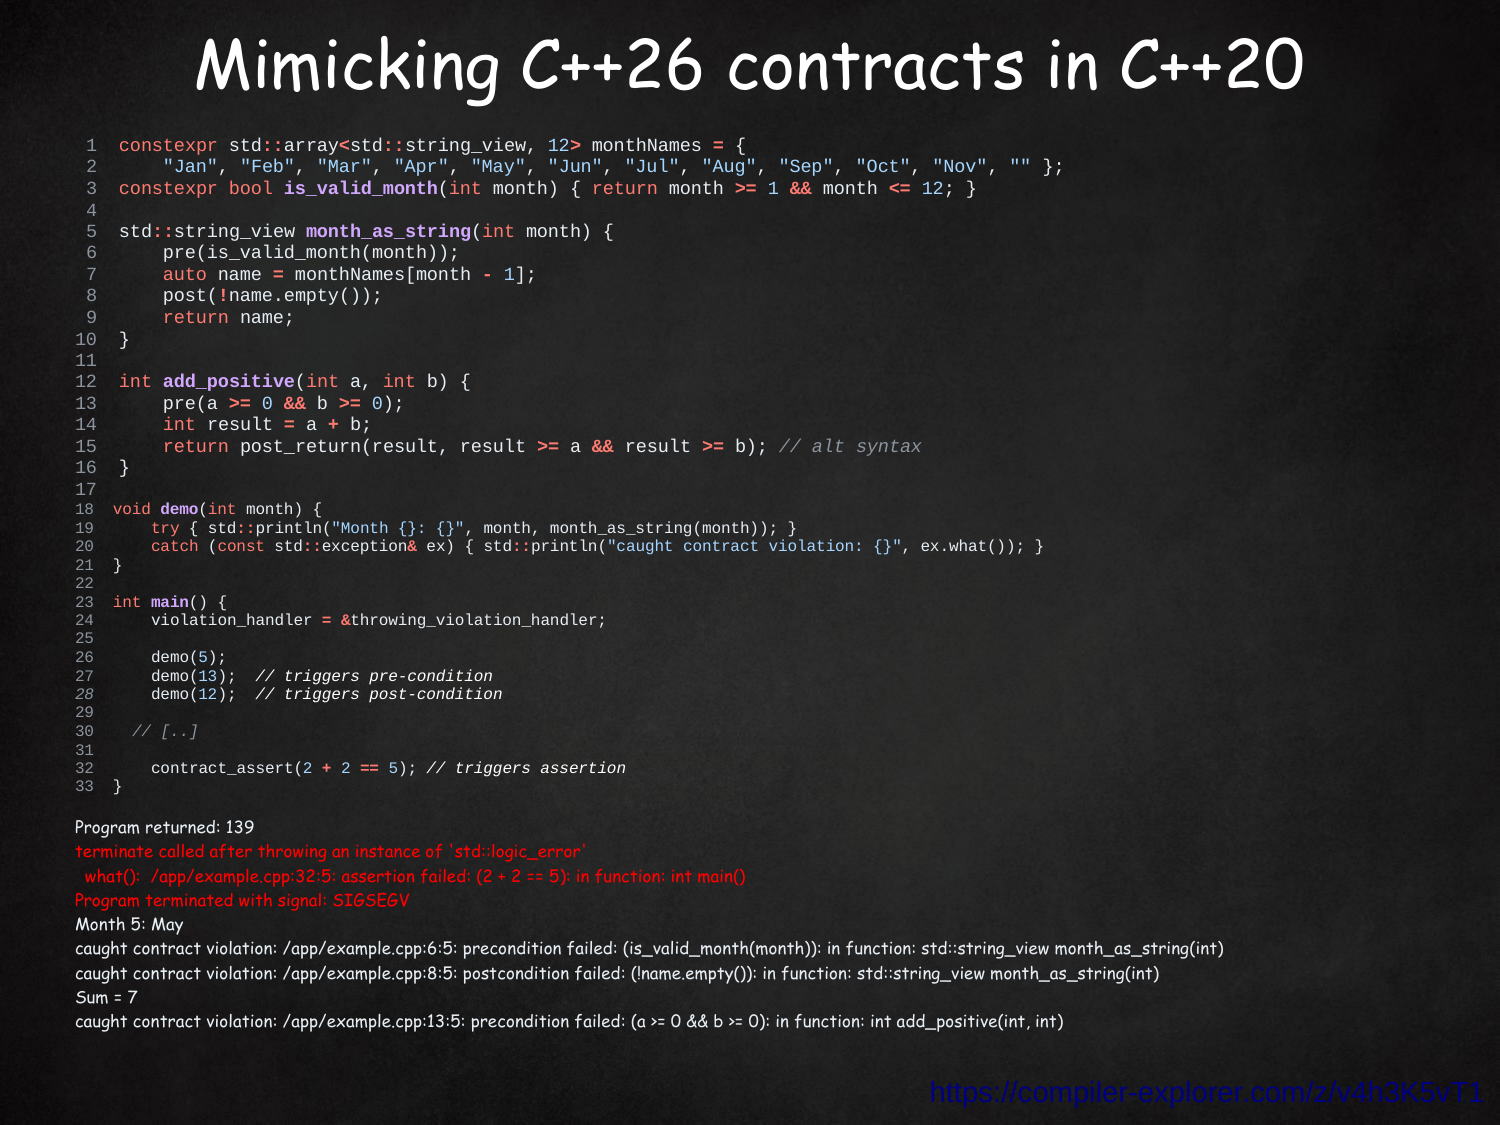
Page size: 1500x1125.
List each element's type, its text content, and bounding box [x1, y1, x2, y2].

picture [0, 0, 1500, 1125]
list 1 constexpr std::array<std::string_view, 12> monthNames = { 2 "Jan", "Feb", "Mar", "Apr", "May", "Jun", "Jul", "Aug", "Sep", "Oct", "Nov", "" }; 3 constexpr bool is_valid_month(int month) { return month >= 1 && month <= 12; } 4 5 std::string_view month_as_string(int month) { 6 pre(is_valid_month(month)); 7 auto name = monthNames[month - 1]; 8 post(!name.empty()); 9 return name; 10 } 11 12 int add_positive(int a, int b) { 13 pre(a >= 0 && b >= 0); 14 int result = a + b; 15 return post_return(result, result >= a && result >= b); // alt syntax 16 } 17 18 void demo(int month) { 19 try { std::println("Month {}: {}", month, month_as_string(month)); } 20 catch (const std::exception& ex) { std::println("caught contract violation: {}", ex.what()); } 21 } 22 23 int main() { 24 violation_handler = &throwing_violation_handler; 25 26 demo(5); 27 demo(13); // triggers pre-condition 28 demo(12); // triggers post-condition 29 30 // [..] 31 32 contract_assert(2 + 2 == 5); // triggers assertion 33 } Program returned: 139 terminate called after throwing an instance of 'std::logic_error' what(): /app/example.cpp:32:5: assertion failed: (2 + 2 == 5): in function: int main() Program terminated with signal: SIGSEGV Month 5: May caught contract violation: /app/example.cpp:6:5: precondition failed: (is_valid_month(month)): in function: std::string_view month_as_string(int) caught contract violation: /app/example.cpp:8:5: postcondition failed: (!name.empty()): in function: std::string_view month_as_string(int) Sum = 7 caught contract violation: /app/example.cpp:13:5: precondition failed: (a >= 0 && b >= 0): in function: int add_positive(int, int) [75, 136, 1425, 1040]
text_box https://compiler-explorer.com/z/v4h3K5vT1 [759, 1068, 1500, 1125]
title Mimicking C++26 contracts in C++20 [75, 14, 1425, 108]
